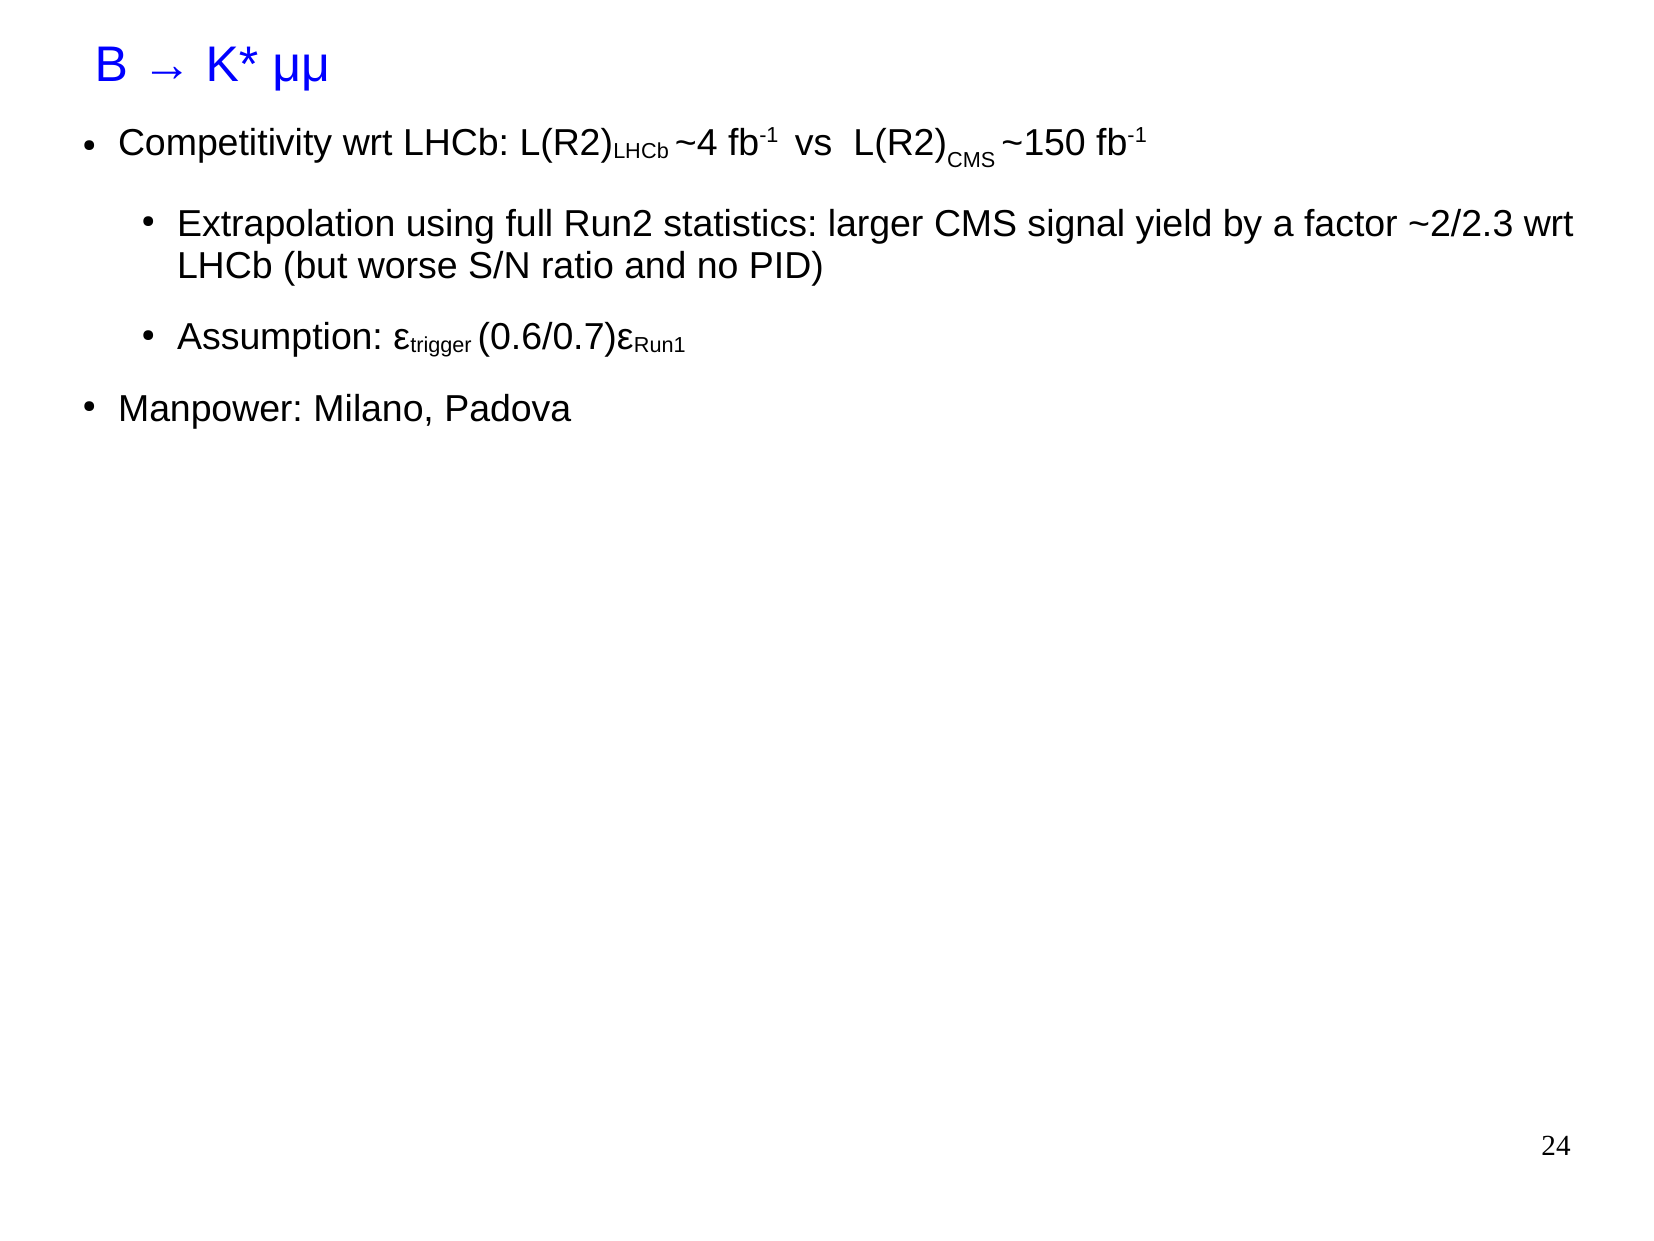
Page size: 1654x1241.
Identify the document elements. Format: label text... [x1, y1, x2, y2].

list B → K* μμ Competitivity wrt LHCb: L(R2)LHCb ~4 fb-1 vs L(R2)CMS ~150 fb-1 Extrapolation using full Run2 statistics: larger CMS signal yield by a factor ~2/2.3 wrt LHCb (but worse S/N ratio and no PID) Assumption: εtrigger (0.6/0.7)εRun1 Manpower: Milano, Padova [23, 36, 1613, 855]
